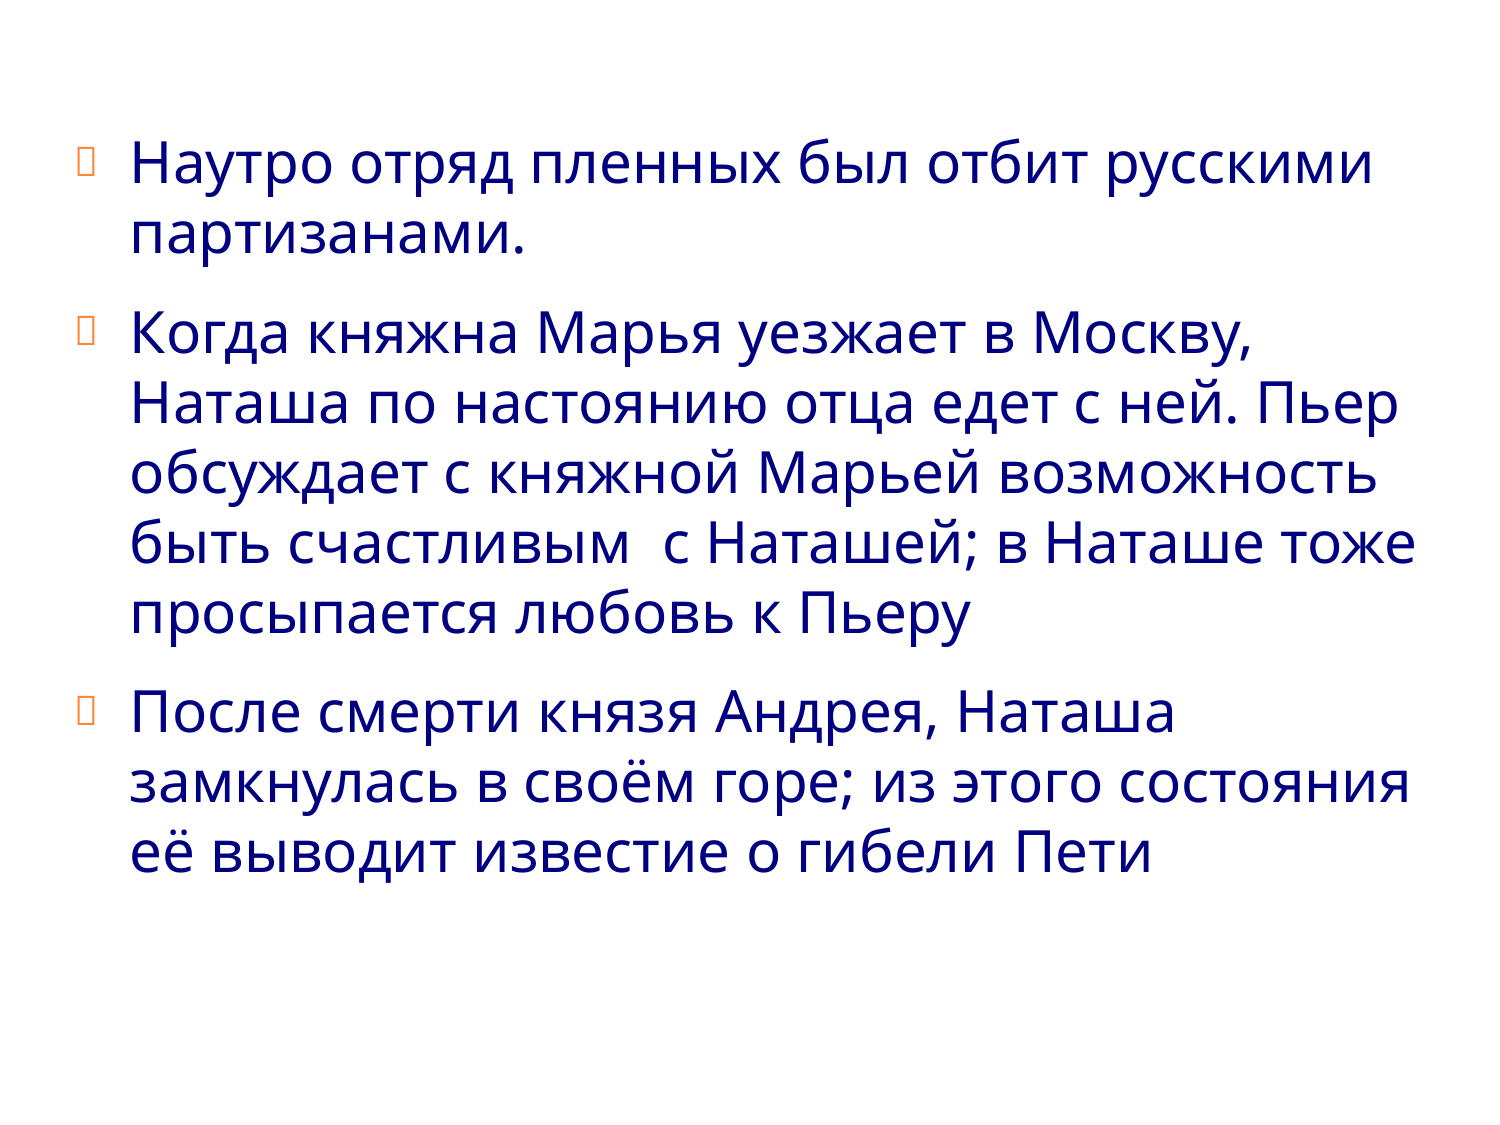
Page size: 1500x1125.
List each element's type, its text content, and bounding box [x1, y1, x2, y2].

list Наутро отряд пленных был отбит русскими партизанами. Когда княжна Марья уезжает в Москву, Наташа по настоянию отца едет с ней. Пьер обсуждает с княжной Марьей возможность быть счастливым с Наташей; в Наташе тоже просыпается любовь к Пьеру После смерти князя Андрея, Наташа замкнулась в своём горе; из этого состояния её выводит известие о гибели Пети [59, 118, 1484, 920]
